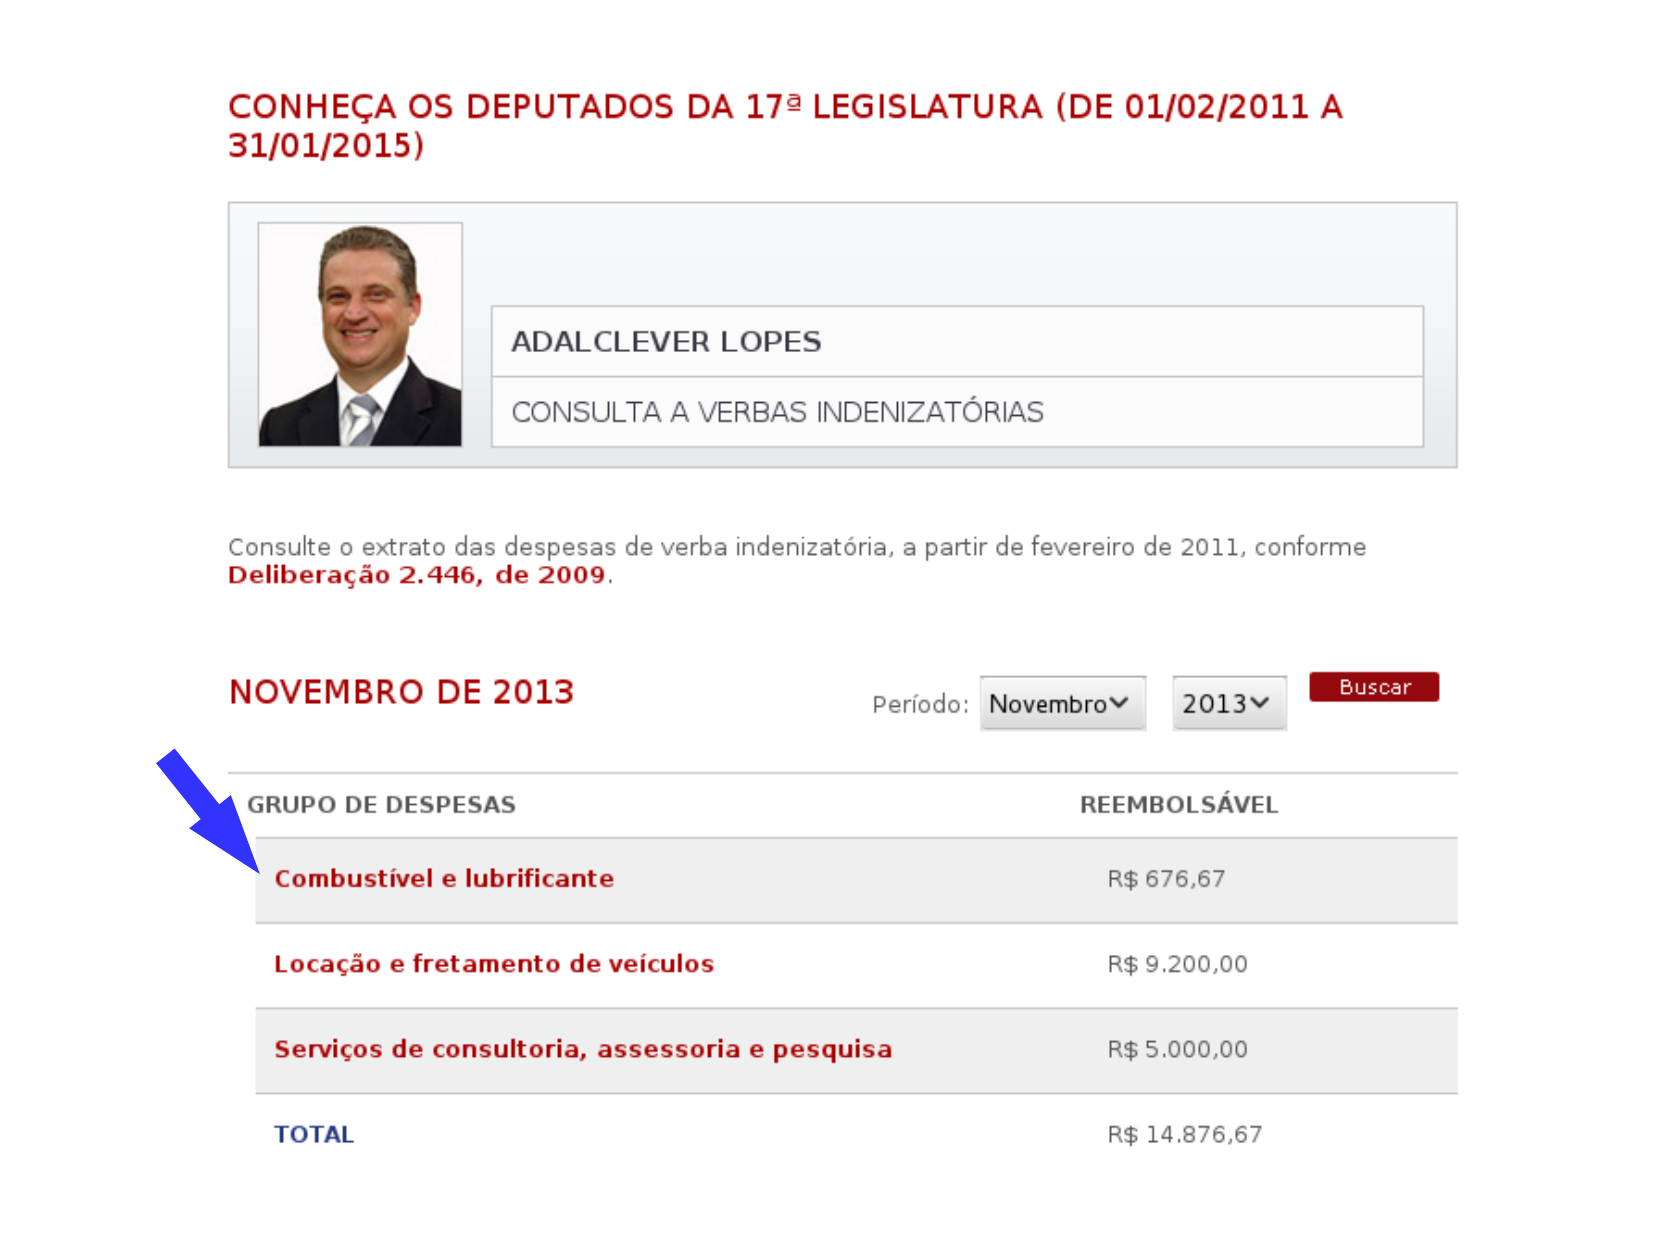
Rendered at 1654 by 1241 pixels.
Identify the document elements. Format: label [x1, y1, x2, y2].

picture [169, 63, 1512, 1193]
